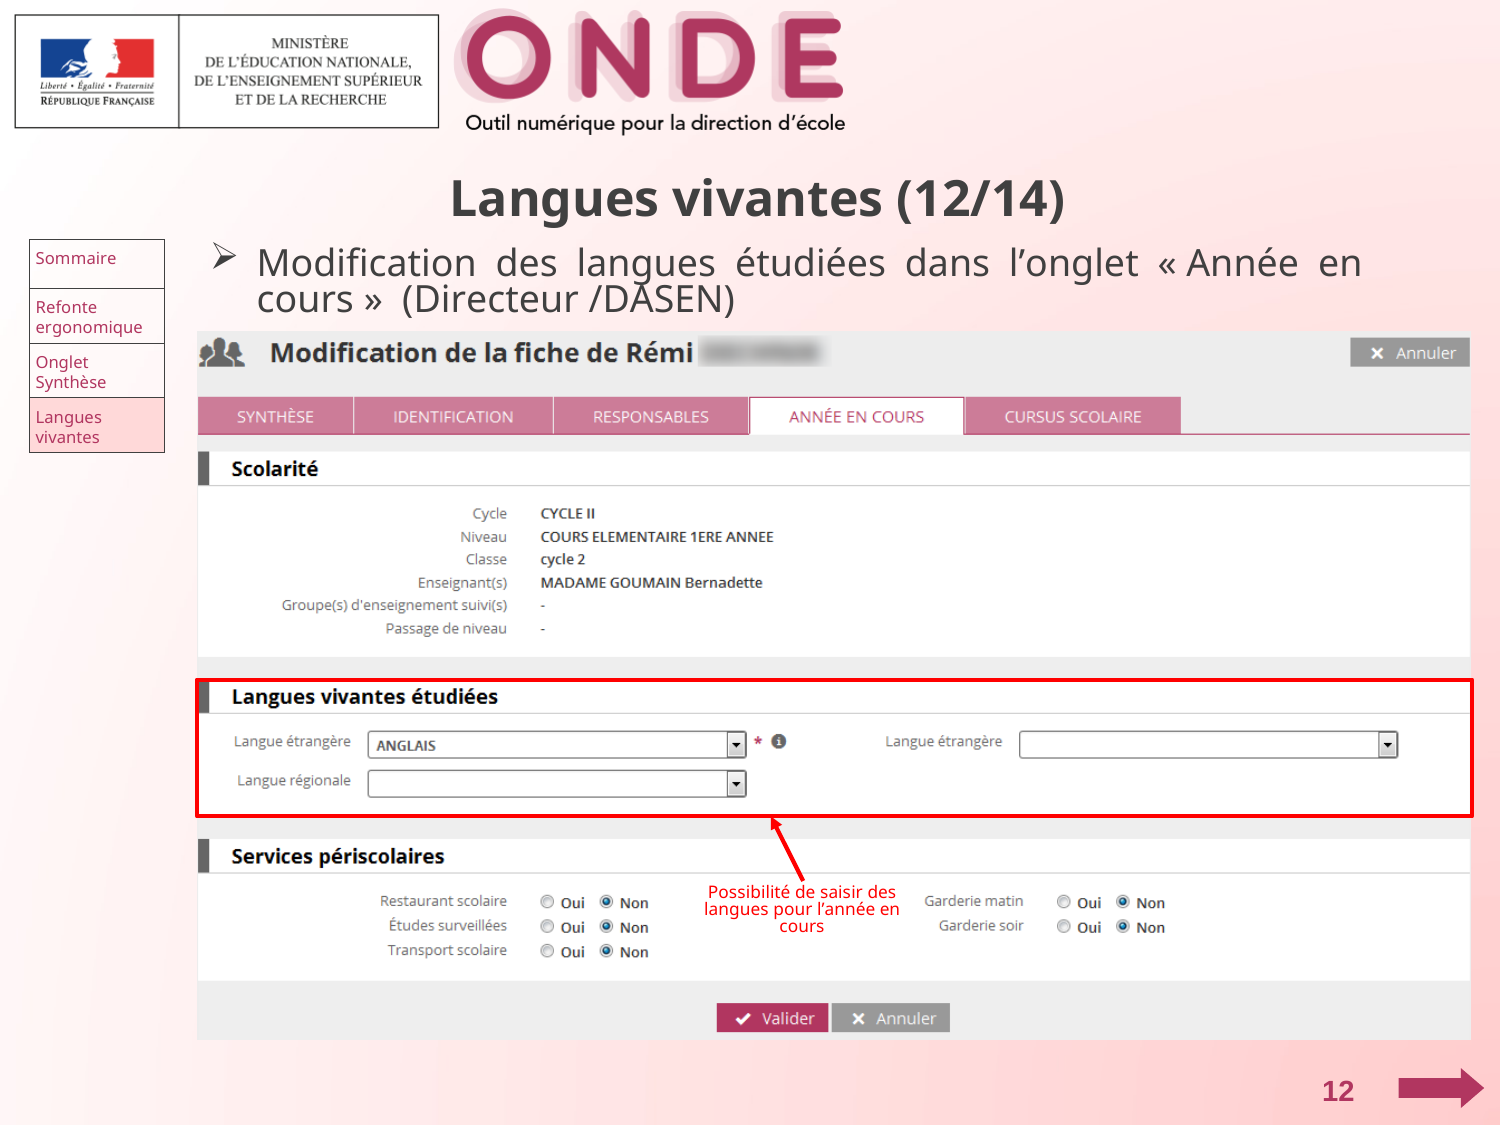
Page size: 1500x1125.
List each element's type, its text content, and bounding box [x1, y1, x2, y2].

picture [0, 0, 1500, 1125]
text_box Langues vivantes (12/14) [82, 154, 1433, 238]
text_box Modification des langues étudiées dans l’onglet « Année en cours » (Directeur /DASEN) [195, 239, 1379, 678]
text_box Modification des langues étudiées dans l’onglet « Année en cours » (Directeur /DASEN) [199, 682, 1379, 814]
table_cell Refonte ergonomique [30, 289, 164, 343]
text_box [1399, 1070, 1483, 1106]
table_cell Langues vivantes [30, 398, 164, 452]
text_box Possibilité de saisir des langues pour l’année en cours [667, 877, 937, 944]
table_header Sommaire [30, 240, 164, 288]
table_cell Onglet Synthèse [30, 344, 164, 397]
text_box Modification des langues étudiées dans l’onglet « Année en cours » (Directeur /DASEN) [195, 818, 1379, 1036]
text_box <numéro> [1257, 1064, 1420, 1117]
